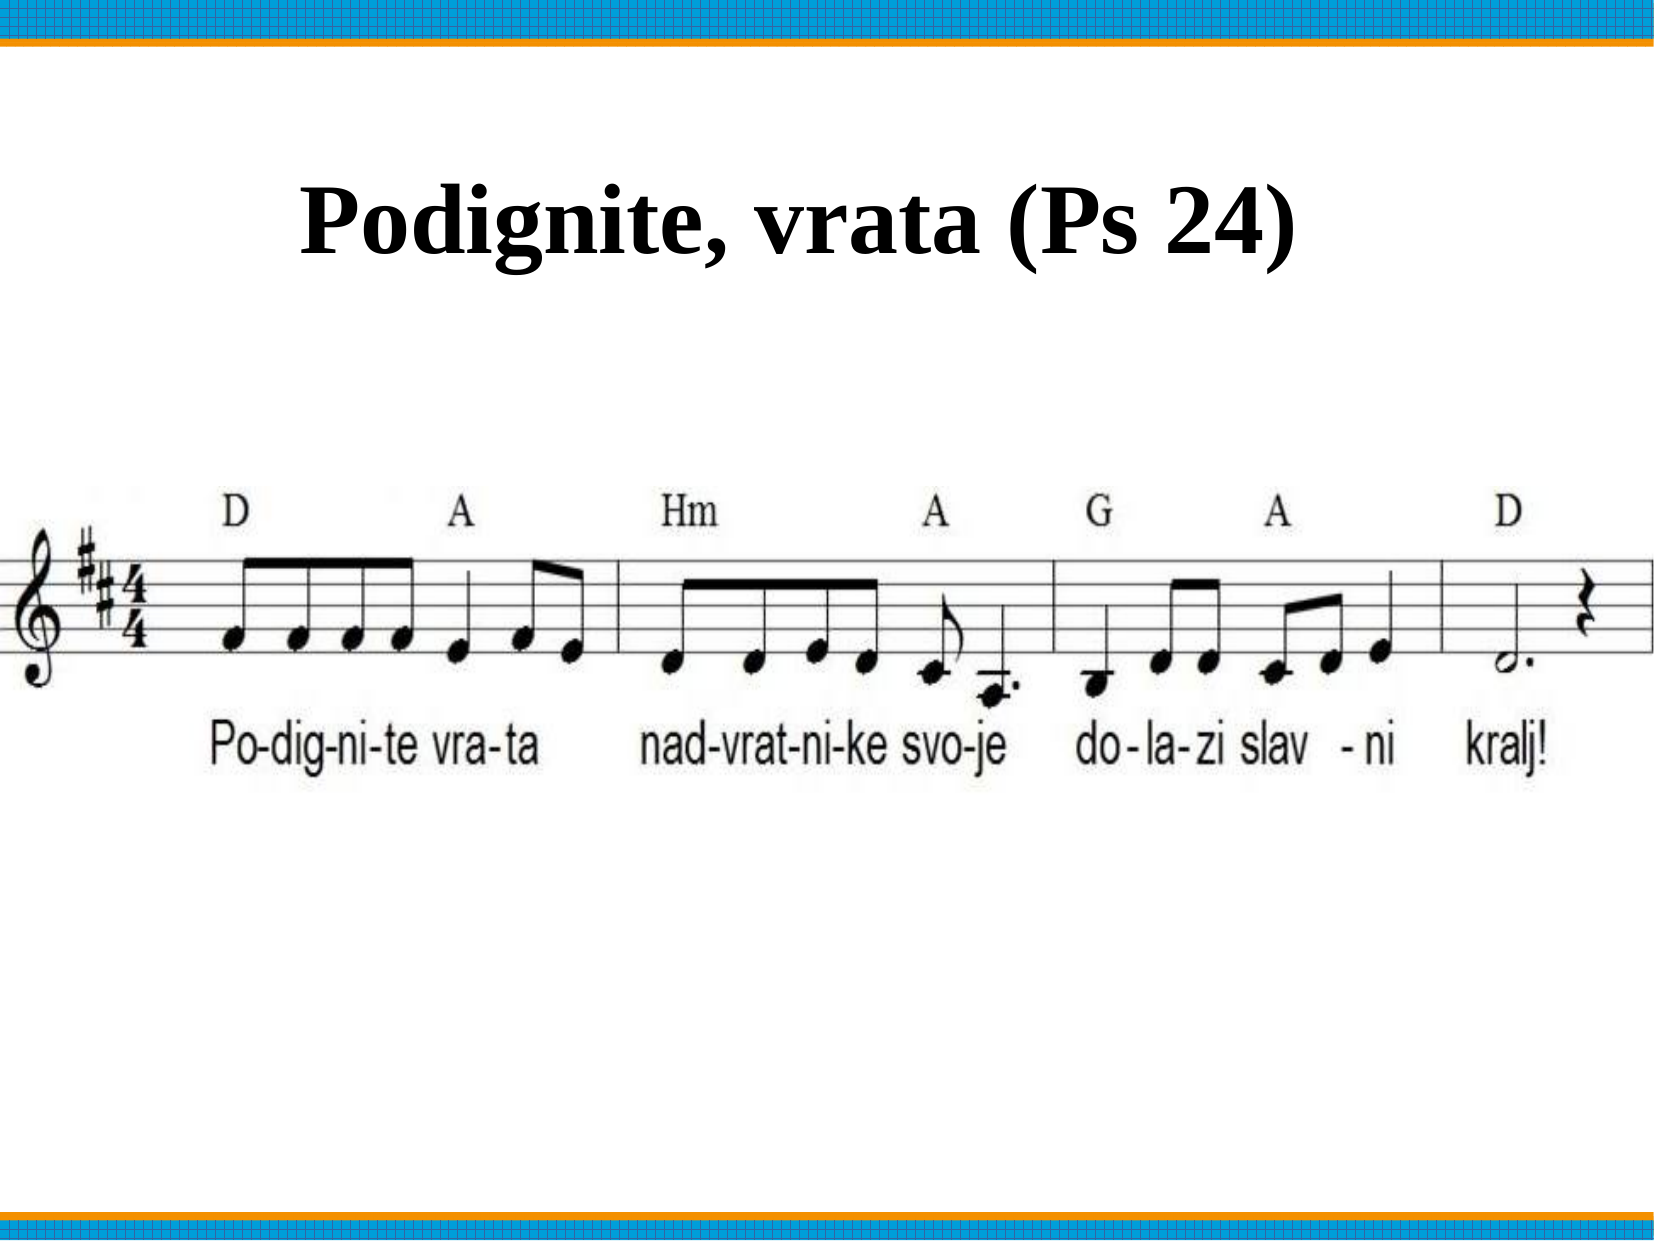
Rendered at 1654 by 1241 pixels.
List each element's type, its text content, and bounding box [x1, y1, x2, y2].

picture [0, 486, 1654, 803]
text_box Podignite, vrata (Ps 24) [96, 110, 1503, 317]
